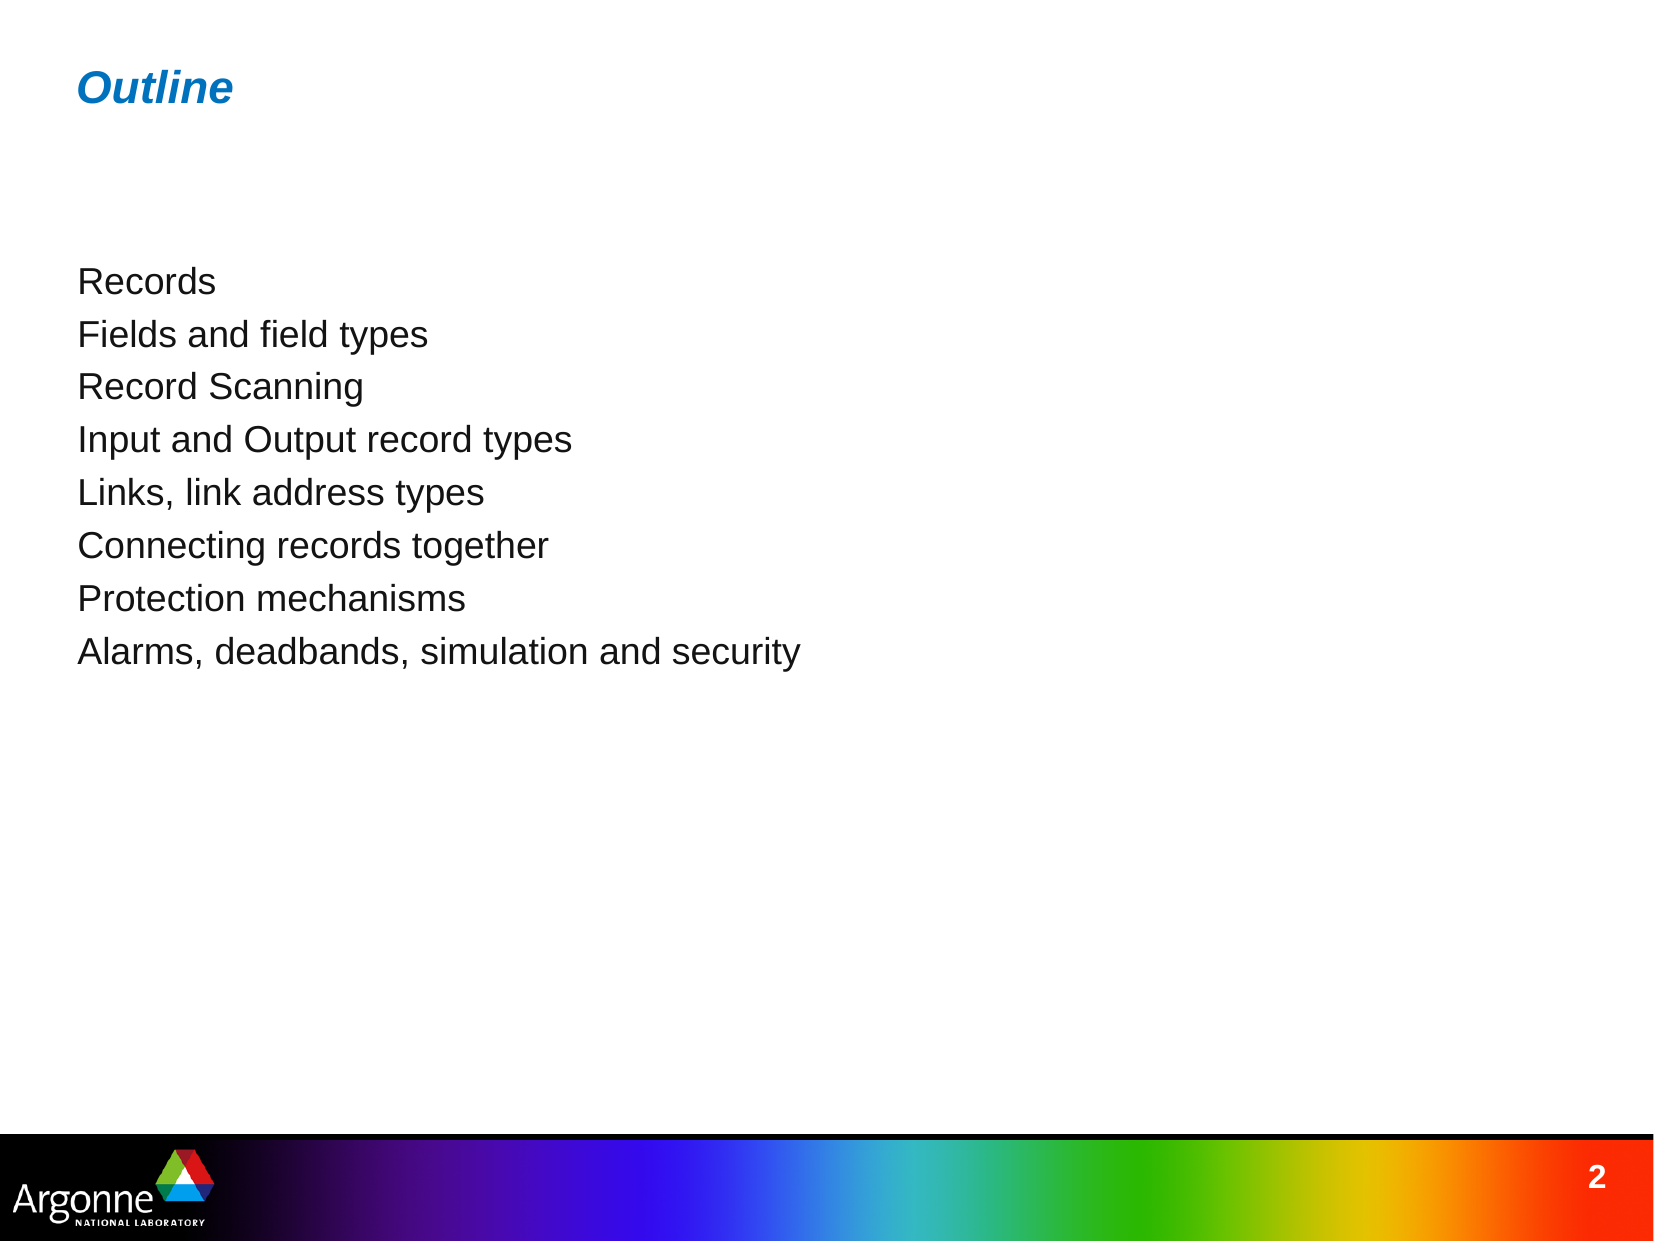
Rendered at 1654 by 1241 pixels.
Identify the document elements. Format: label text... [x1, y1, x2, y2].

title Outline [61, 59, 1500, 144]
picture [0, 1134, 1654, 1241]
list Records Fields and field types Record Scanning Input and Output record types Links, link address types Connecting records together Protection mechanisms Alarms, deadbands, simulation and security [62, 253, 1498, 814]
